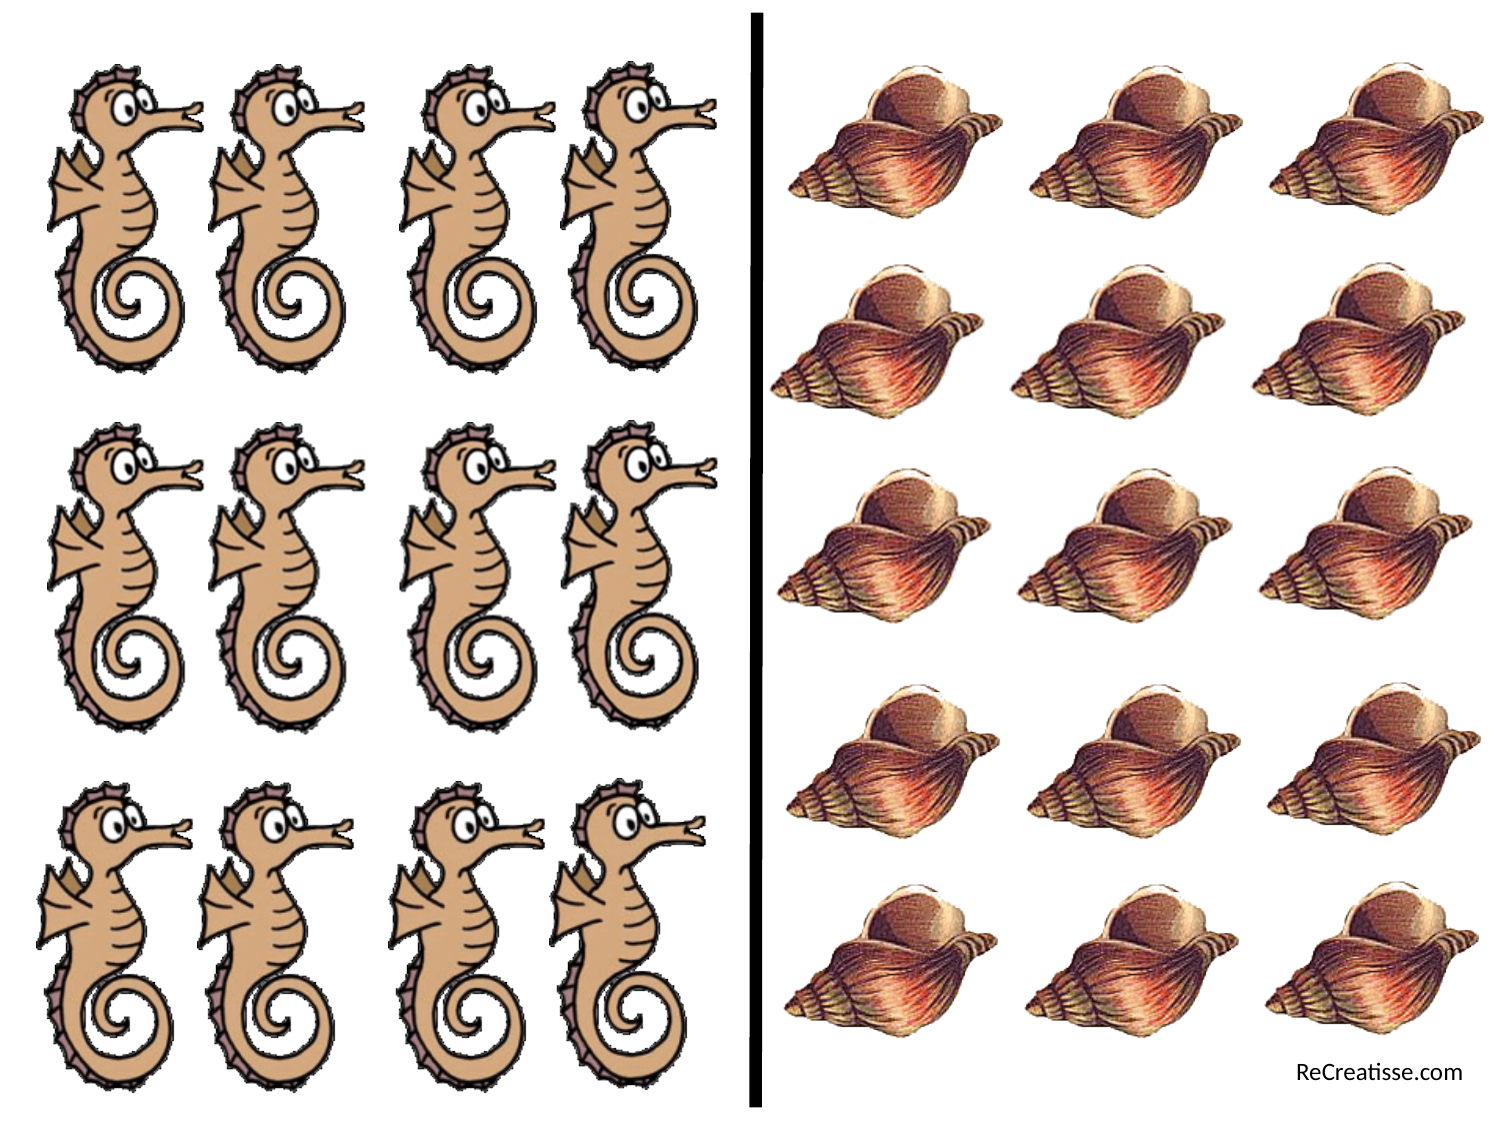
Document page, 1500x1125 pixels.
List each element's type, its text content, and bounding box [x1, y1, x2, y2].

picture [1027, 64, 1245, 221]
picture [1267, 61, 1486, 218]
picture [784, 683, 1002, 841]
picture [786, 64, 1005, 221]
picture [1265, 681, 1483, 838]
picture [47, 64, 370, 378]
picture [1023, 883, 1241, 1040]
picture [1263, 880, 1481, 1038]
picture [782, 883, 1000, 1040]
picture [775, 465, 1474, 625]
picture [768, 261, 1467, 421]
text_box ReCreatisse.com [1281, 1048, 1479, 1093]
picture [36, 781, 359, 1095]
picture [1025, 683, 1243, 841]
picture [399, 61, 722, 378]
picture [47, 420, 722, 736]
picture [388, 778, 711, 1095]
